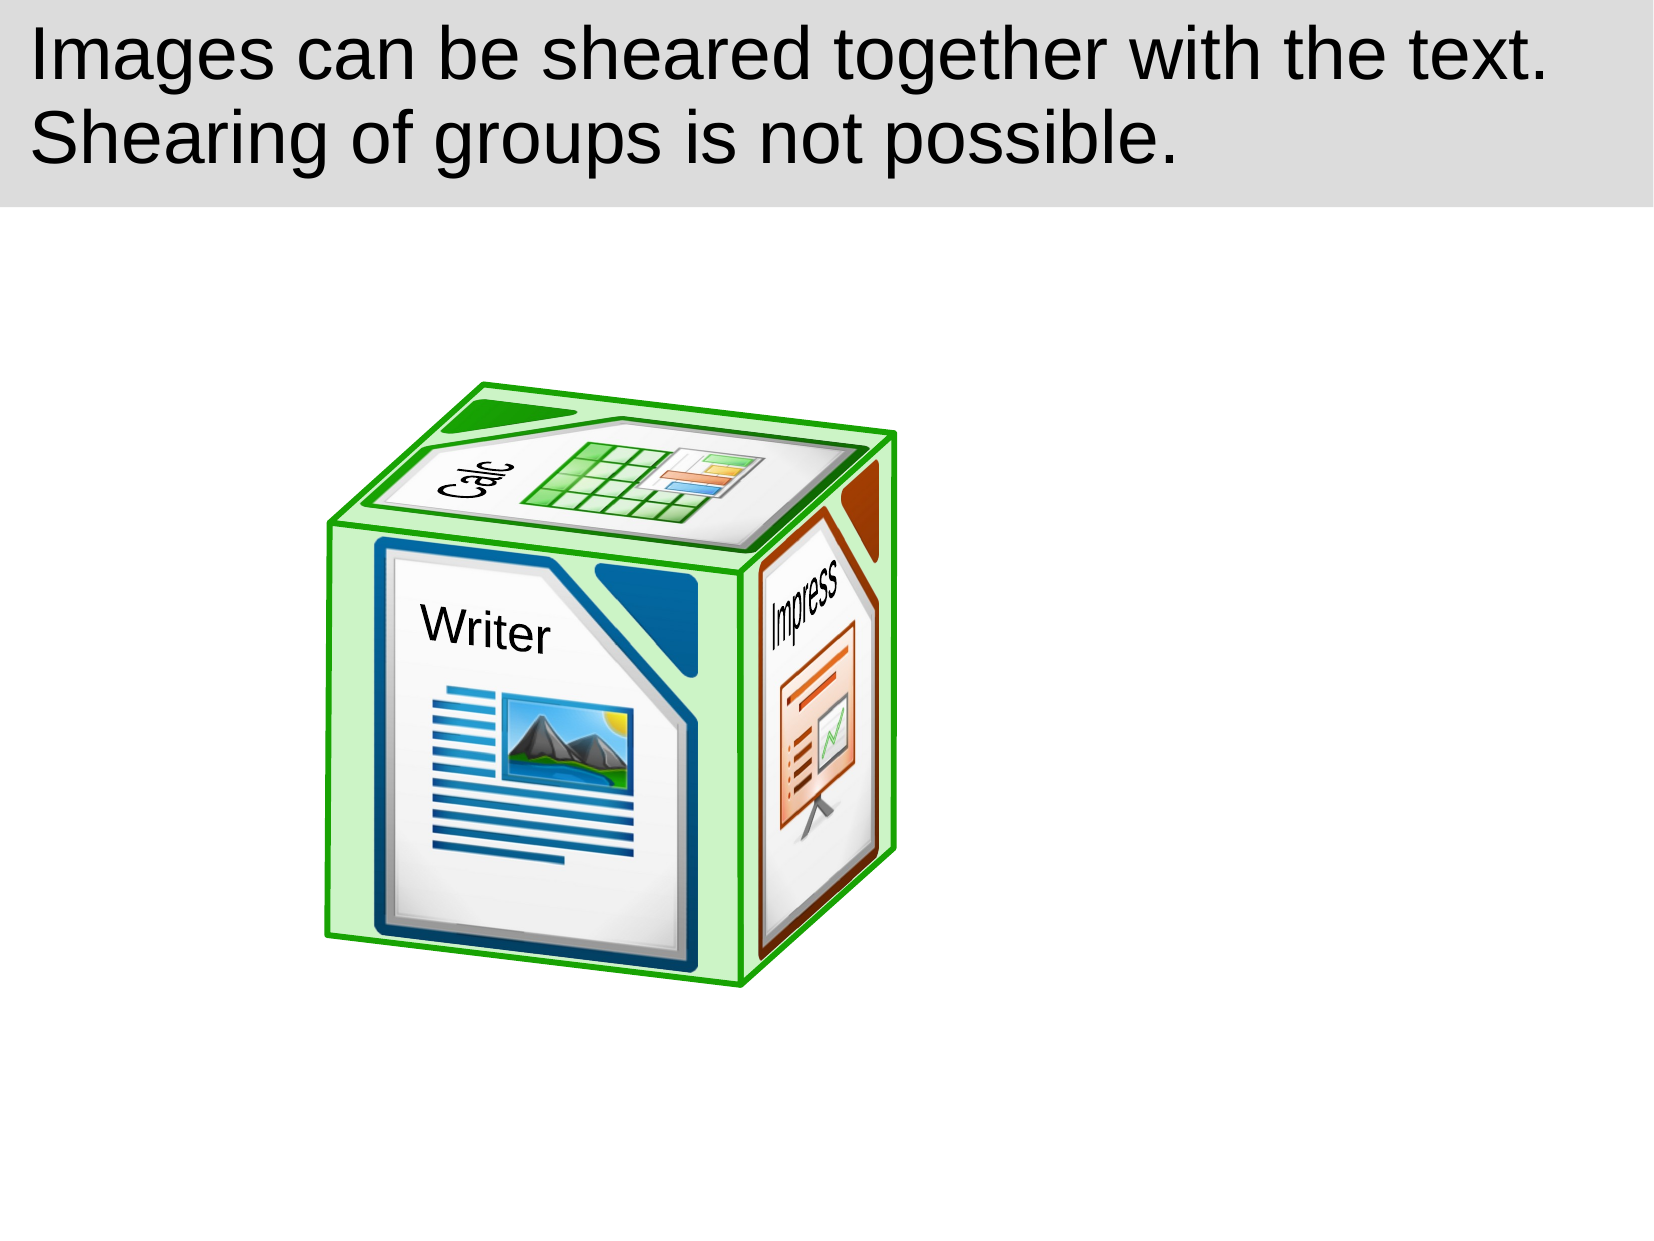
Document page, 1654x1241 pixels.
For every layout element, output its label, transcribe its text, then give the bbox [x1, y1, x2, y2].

picture [354, 397, 873, 555]
picture [757, 454, 879, 964]
picture [623, 960, 634, 965]
text_box [327, 384, 895, 985]
picture [372, 533, 698, 972]
picture [692, 967, 698, 974]
picture [416, 937, 429, 941]
title Images can be sheared together with the text. Shearing of groups is not possible. [0, 0, 1654, 208]
